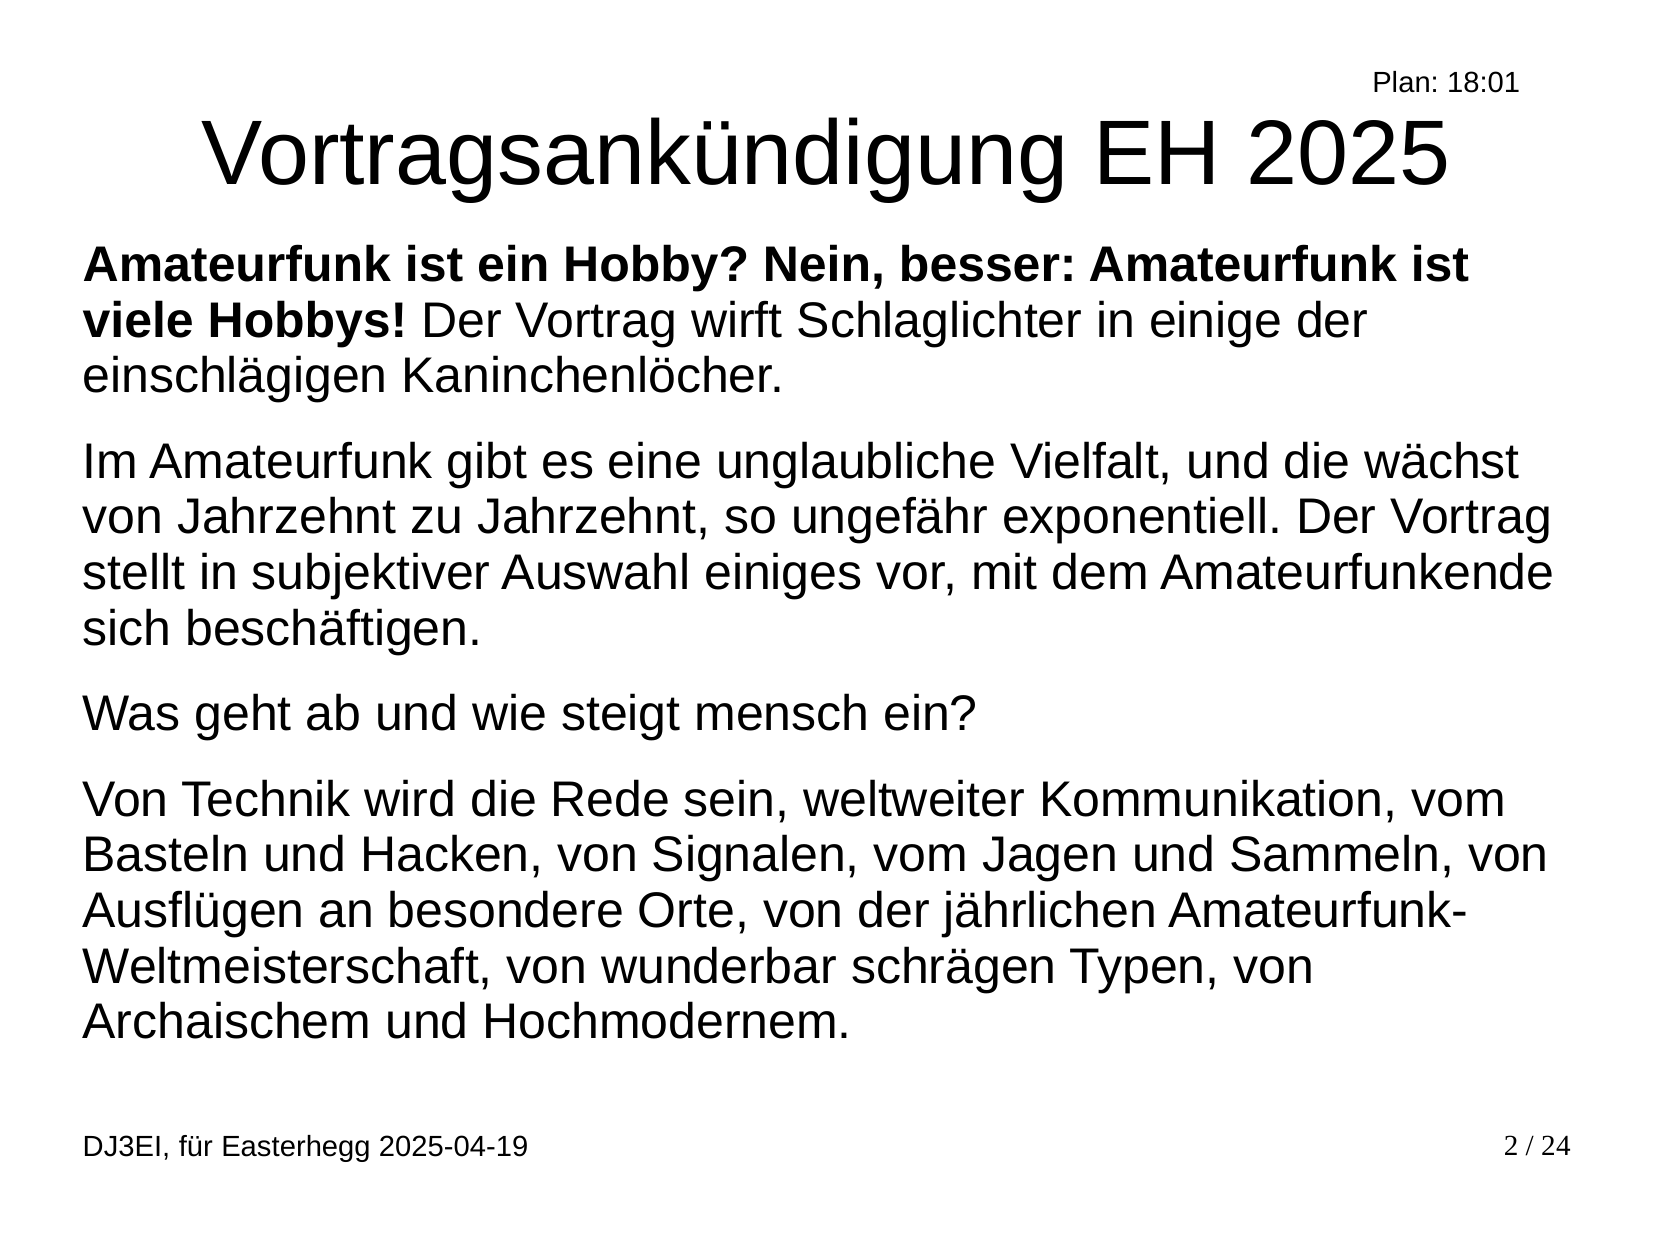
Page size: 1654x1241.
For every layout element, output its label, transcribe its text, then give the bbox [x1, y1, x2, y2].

list Amateurfunk ist ein Hobby? Nein, besser: Amateurfunk ist viele Hobbys! Der Vortrag wirft Schlaglichter in einige der einschlägigen Kaninchenlöcher. Im Amateurfunk gibt es eine unglaubliche Vielfalt, und die wächst von Jahrzehnt zu Jahrzehnt, so ungefähr exponentiell. Der Vortrag stellt in subjektiver Auswahl einiges vor, mit dem Amateurfunkende sich beschäftigen. Was geht ab und wie steigt mensch ein? Von Technik wird die Rede sein, weltweiter Kommunikation, vom Basteln und Hacken, von Signalen, vom Jagen und Sammeln, von Ausflügen an besondere Orte, von der jährlichen Amateurfunk-Weltmeisterschaft, von wunderbar schrägen Typen, von Archaischem und Hochmodernem. [82, 236, 1571, 1063]
text_box Plan: 18:01 [1357, 58, 1536, 107]
title Vortragsankündigung EH 2025 [82, 49, 1571, 236]
